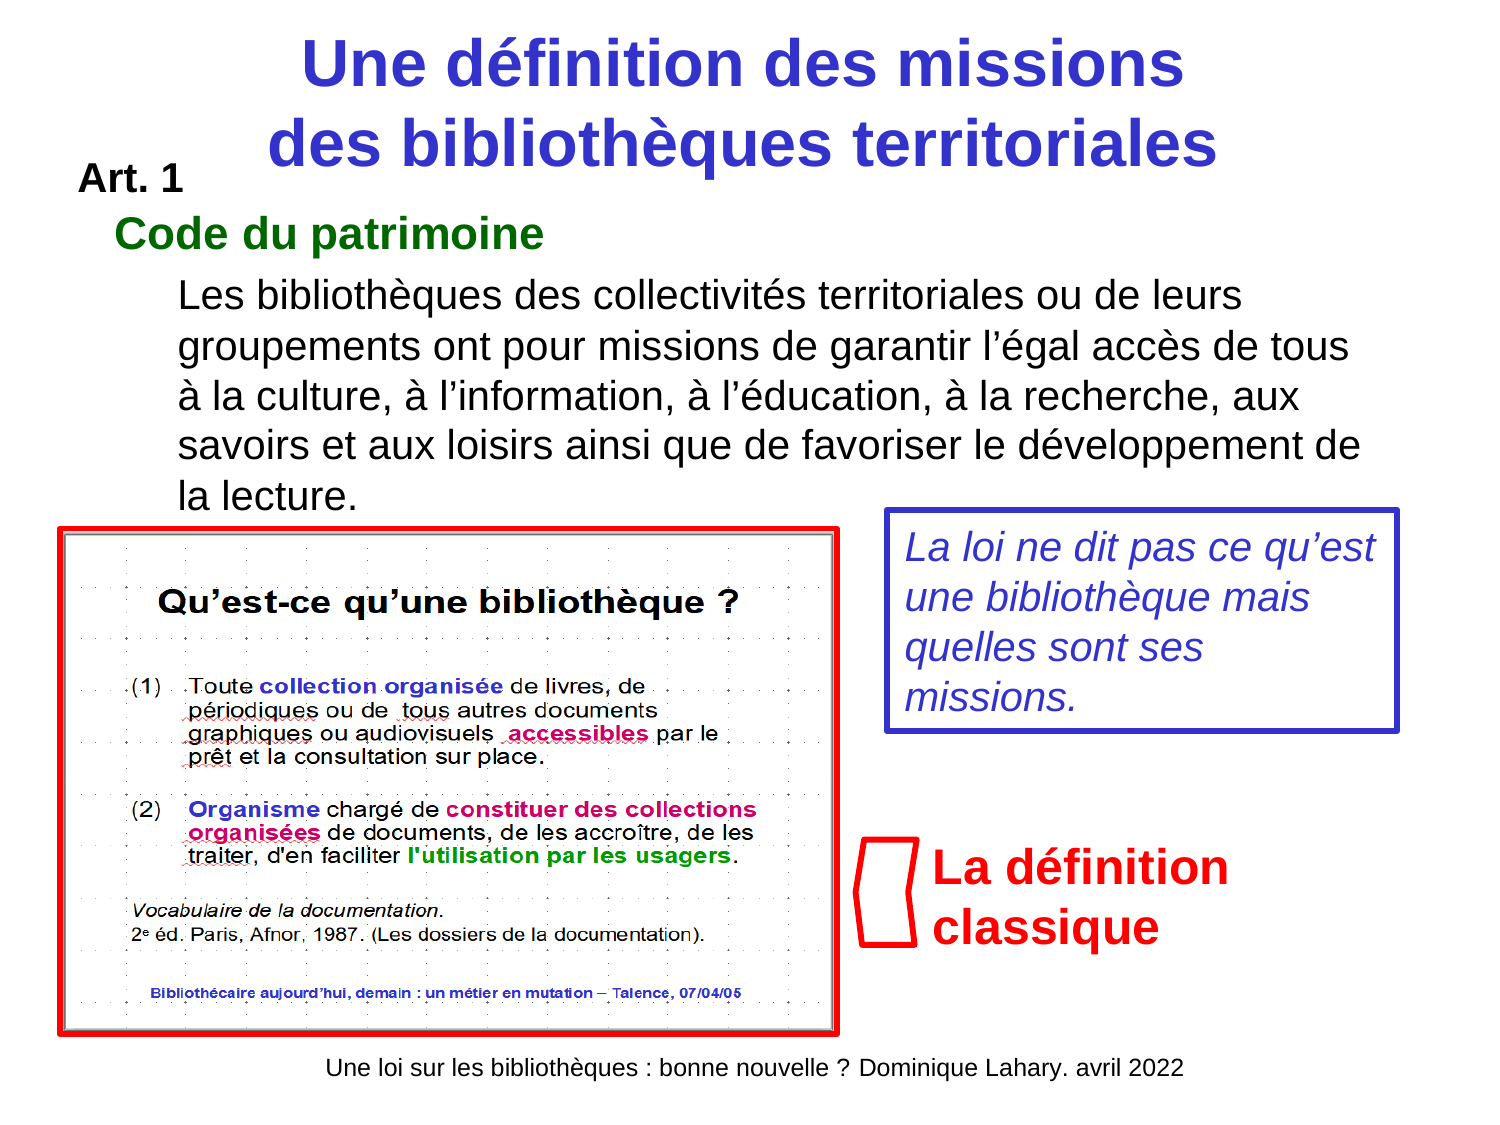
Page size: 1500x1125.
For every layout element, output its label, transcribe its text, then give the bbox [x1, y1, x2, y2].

text_box La loi ne dit pas ce qu’est une bibliothèque mais quelles sont ses missions. [886, 509, 1398, 731]
text_box Une définition des missions des bibliothèques territoriales [49, 0, 1438, 200]
text_box Art. 1 [62, 143, 228, 209]
picture [62, 531, 834, 1032]
text_box Code du patrimoine Les bibliothèques des collectivités territoriales ou de leurs groupements ont pour missions de garantir l’égal accès de tous à la culture, à l’information, à l’éducation, à la recherche, aux savoirs et aux loisirs ainsi que de favoriser le développement de la lecture. . [100, 196, 1400, 857]
text_box Une loi sur les bibliothèques : bonne nouvelle ? Dominique Lahary. avril 2022 [55, 1044, 1456, 1120]
text_box La définition classique [918, 826, 1302, 962]
